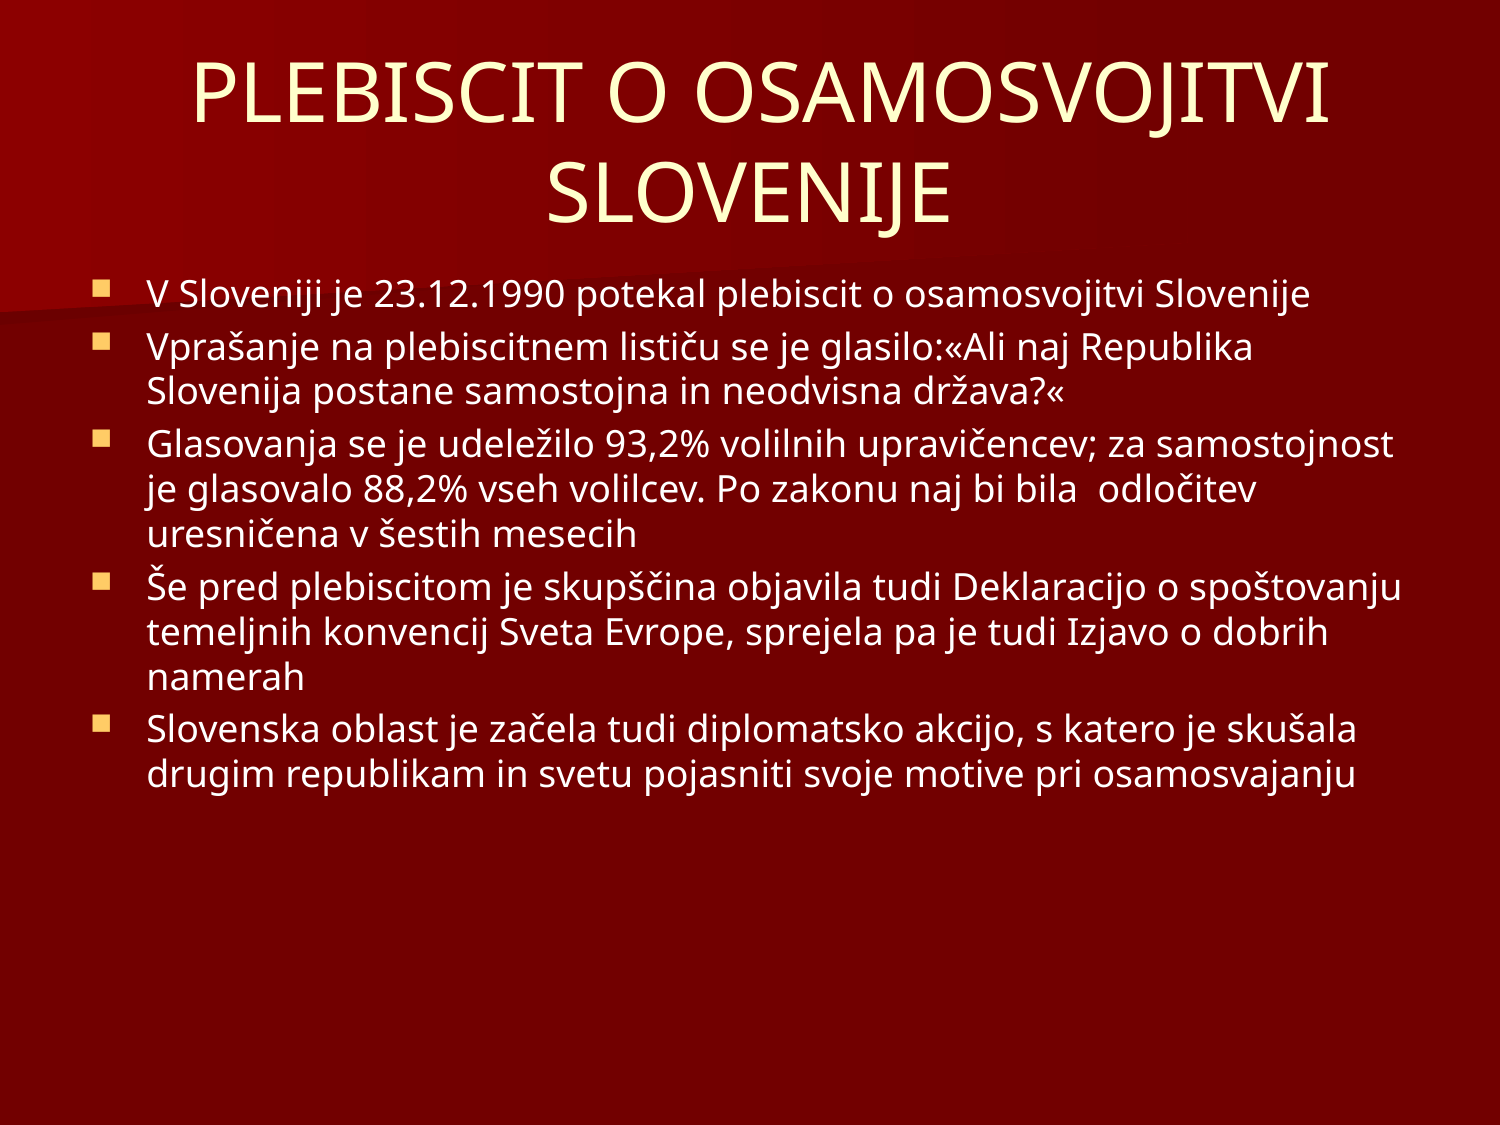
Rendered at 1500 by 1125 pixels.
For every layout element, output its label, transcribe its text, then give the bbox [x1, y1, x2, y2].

title PLEBISCIT O OSAMOSVOJITVI SLOVENIJE [75, 45, 1425, 233]
list V Sloveniji je 23.12.1990 potekal plebiscit o osamosvojitvi Slovenije Vprašanje na plebiscitnem lističu se je glasilo:«Ali naj Republika Slovenija postane samostojna in neodvisna država?« Glasovanja se je udeležilo 93,2% volilnih upravičencev; za samostojnost je glasovalo 88,2% vseh volilcev. Po zakonu naj bi bila odločitev uresničena v šestih mesecih Še pred plebiscitom je skupščina objavila tudi Deklaracijo o spoštovanju temeljnih konvencij Sveta Evrope, sprejela pa je tudi Izjavo o dobrih namerah Slovenska oblast je začela tudi diplomatsko akcijo, s katero je skušala drugim republikam in svetu pojasniti svoje motive pri osamosvajanju [75, 262, 1425, 1000]
